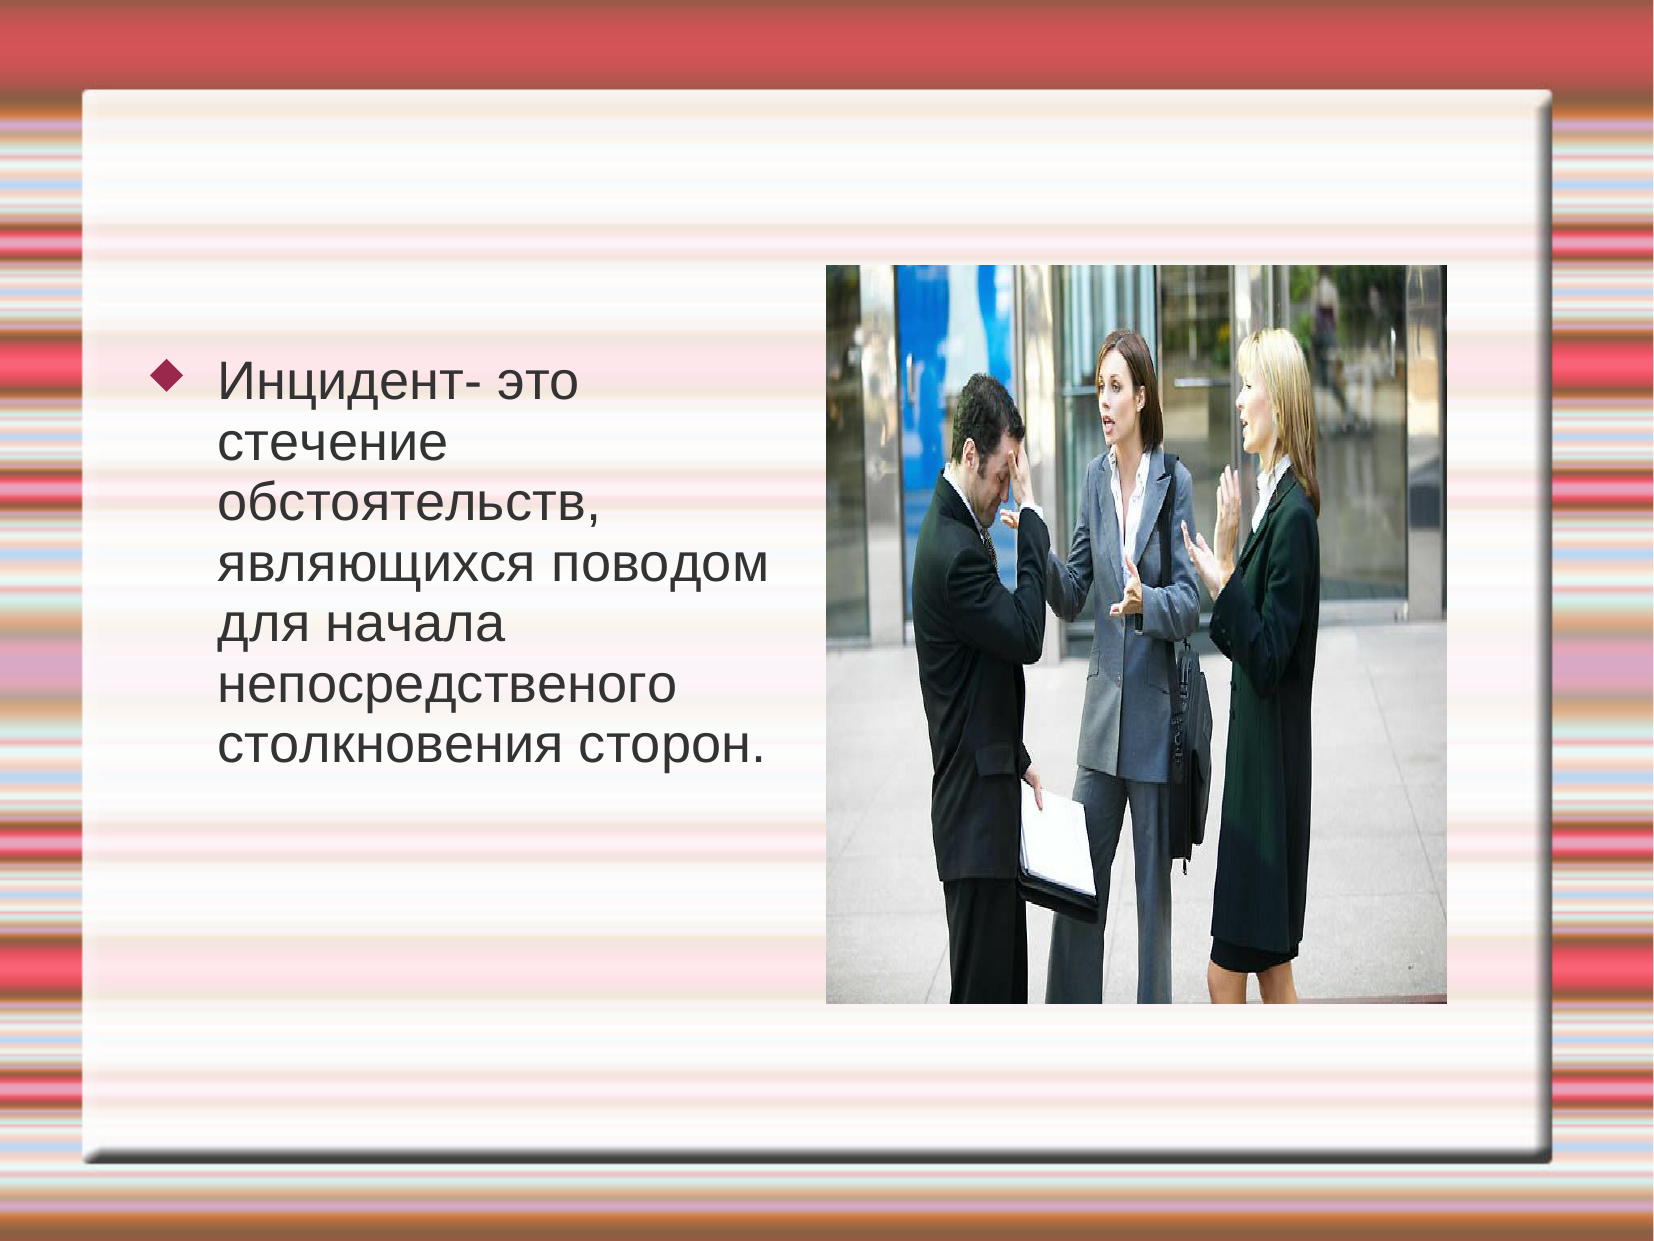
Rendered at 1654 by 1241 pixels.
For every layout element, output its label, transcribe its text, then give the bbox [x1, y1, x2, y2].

picture [0, 0, 1654, 1241]
list Инцидент- это стечение обстоятельств, являющихся поводом для начала непосредственого столкновения сторон. [134, 350, 809, 1170]
